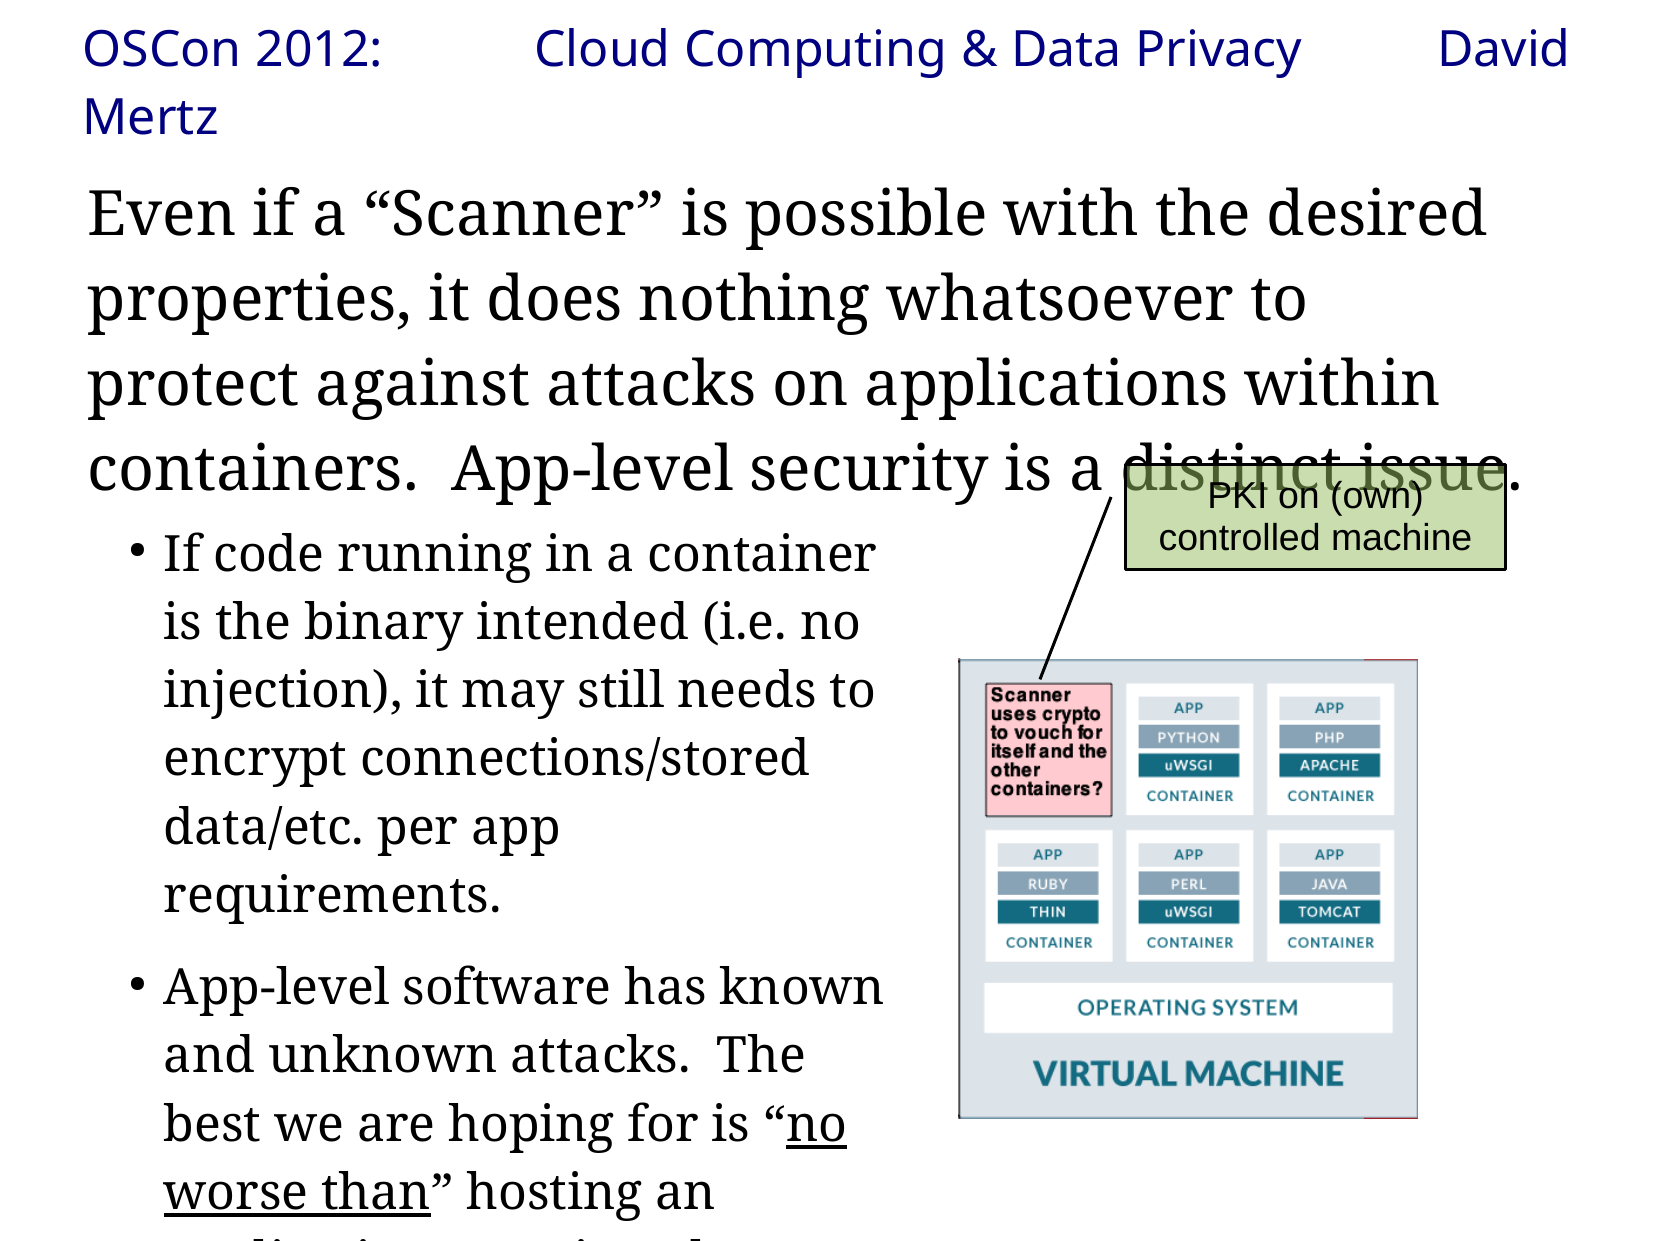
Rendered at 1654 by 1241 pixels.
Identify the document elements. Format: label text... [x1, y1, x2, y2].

text_box PKI on (own) controlled machine [1126, 464, 1505, 569]
text_box If code running in a container is the binary intended (i.e. no injection), it may still needs to encrypt connections/stored data/etc. per app requirements. App-level software has known and unknown attacks. The best we are hoping for is “no worse than” hosting an application on privately controlled hardware. [113, 510, 909, 1117]
list Even if a “Scanner” is possible with the desired properties, it does nothing whatsoever to protect against attacks on applications within containers. App-level security is a distinct issue. [87, 168, 1535, 453]
title OSCon 2012: Cloud Computing & Data Privacy David Mertz [82, 49, 1571, 113]
picture [958, 658, 1418, 1119]
